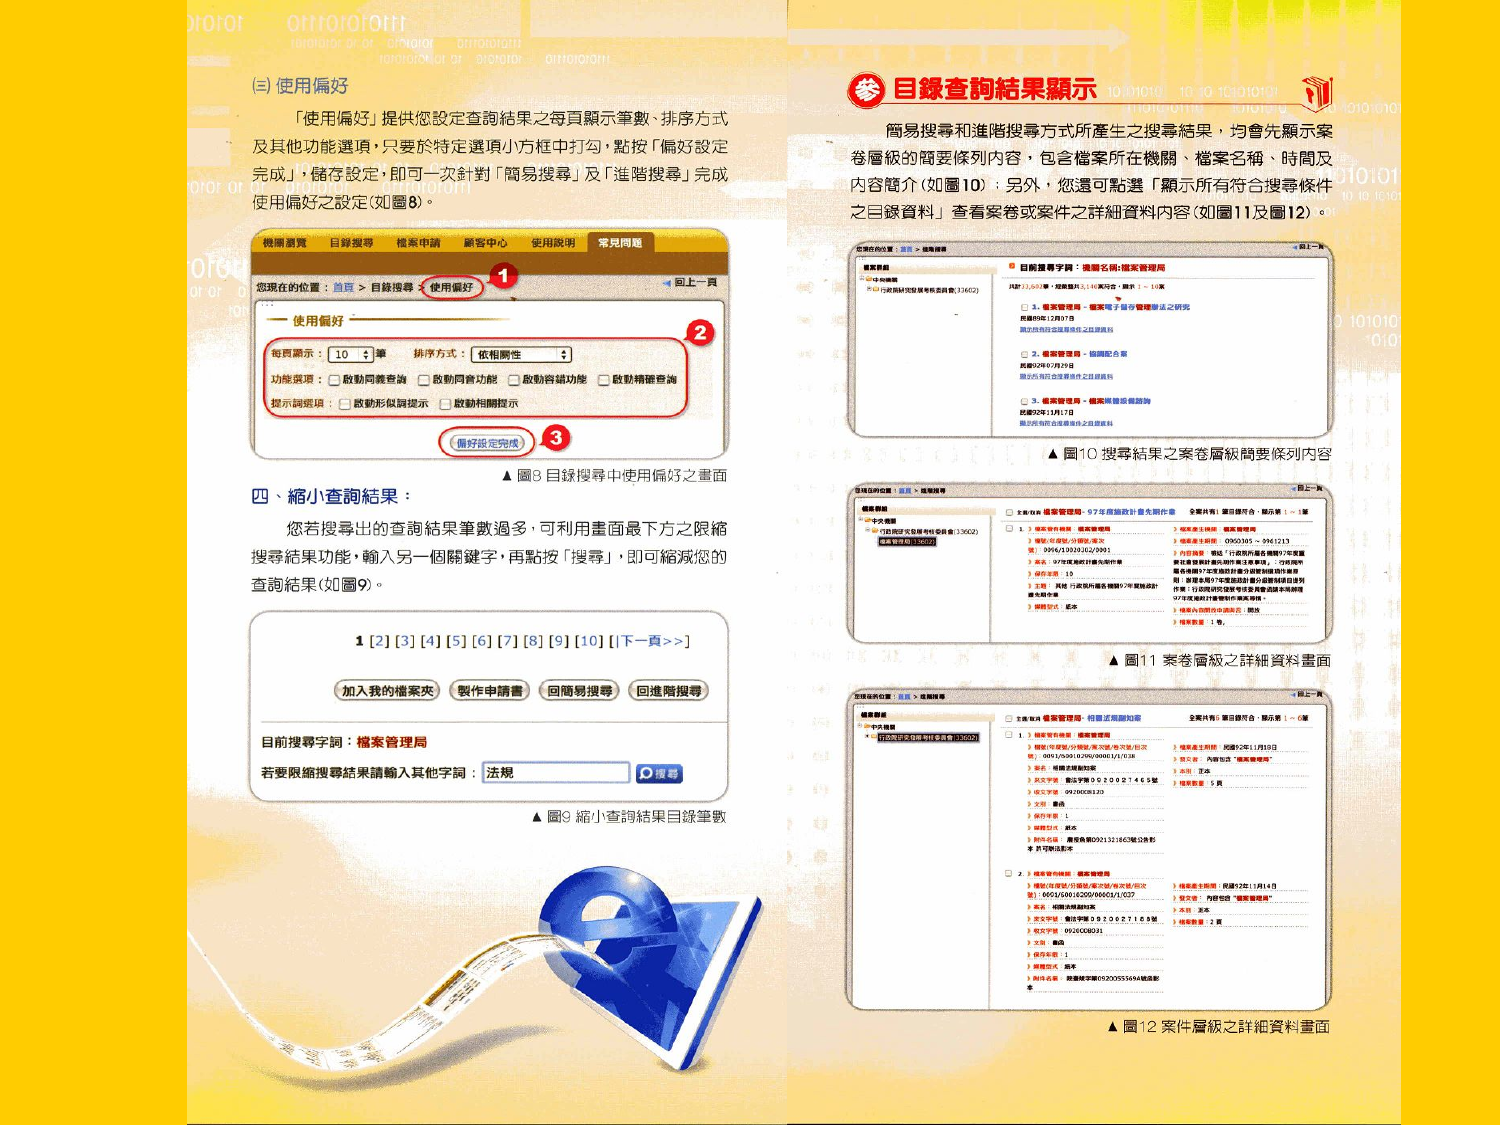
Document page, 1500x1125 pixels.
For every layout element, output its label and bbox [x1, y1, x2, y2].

picture [187, 0, 1401, 1125]
